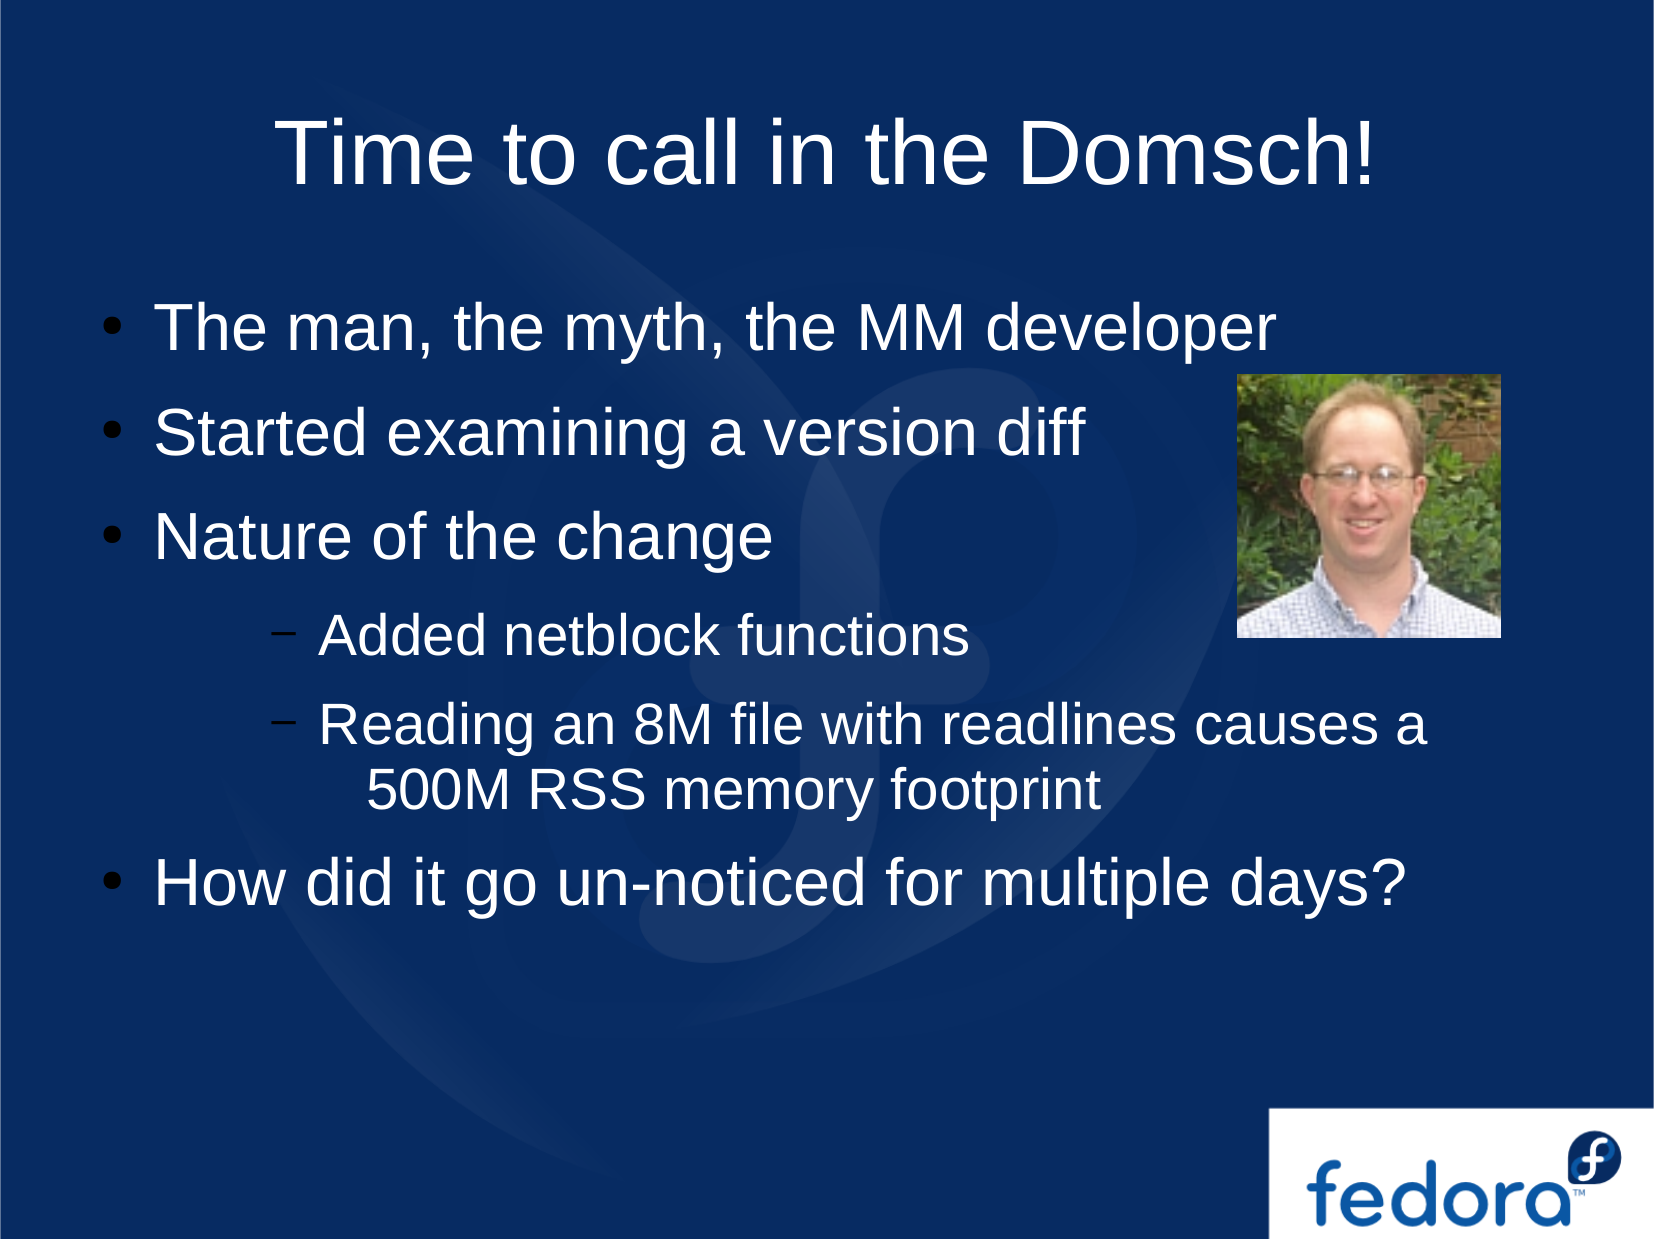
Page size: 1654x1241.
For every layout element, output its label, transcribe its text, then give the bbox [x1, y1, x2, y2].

title Time to call in the Domsch! [82, 56, 1571, 250]
picture [0, 0, 1654, 1239]
list The man, the myth, the MM developer Started examining a version diff Nature of the change Added netblock functions Reading an 8M file with readlines causes a 500M RSS memory footprint How did it go un-noticed for multiple days? [82, 290, 1571, 1094]
